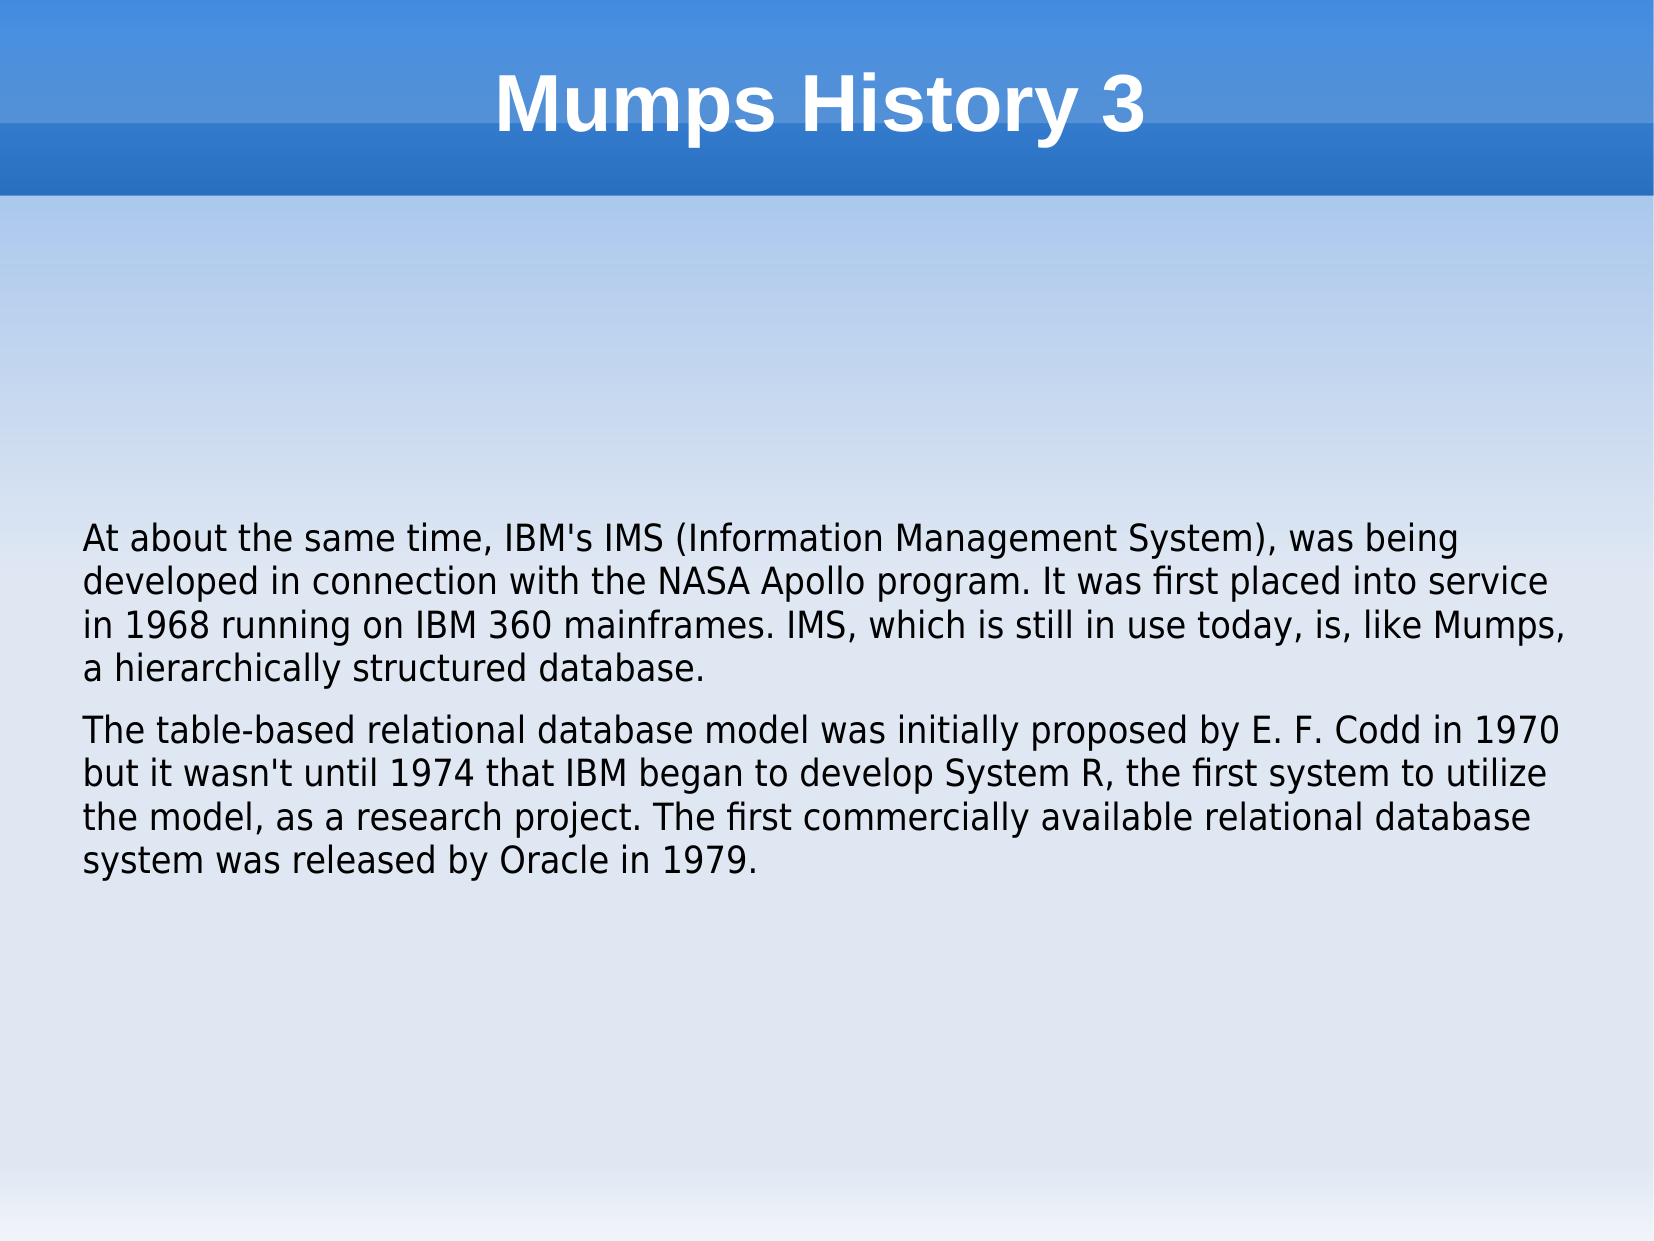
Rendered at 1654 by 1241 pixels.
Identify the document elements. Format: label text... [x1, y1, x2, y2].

picture [0, 0, 1654, 1241]
title Mumps History 3 [76, 0, 1565, 208]
subtitle At about the same time, IBM's IMS (Information Management System), was being developed in connection with the NASA Apollo program. It was first placed into service in 1968 running on IBM 360 mainframes. IMS, which is still in use today, is, like Mumps, a hierarchically structured database. The table-based relational database model was initially proposed by E. F. Codd in 1970 but it wasn't until 1974 that IBM began to develop System R, the first system to utilize the model, as a research project. The first commercially available relational database system was released by Oracle in 1979. [82, 290, 1571, 1109]
